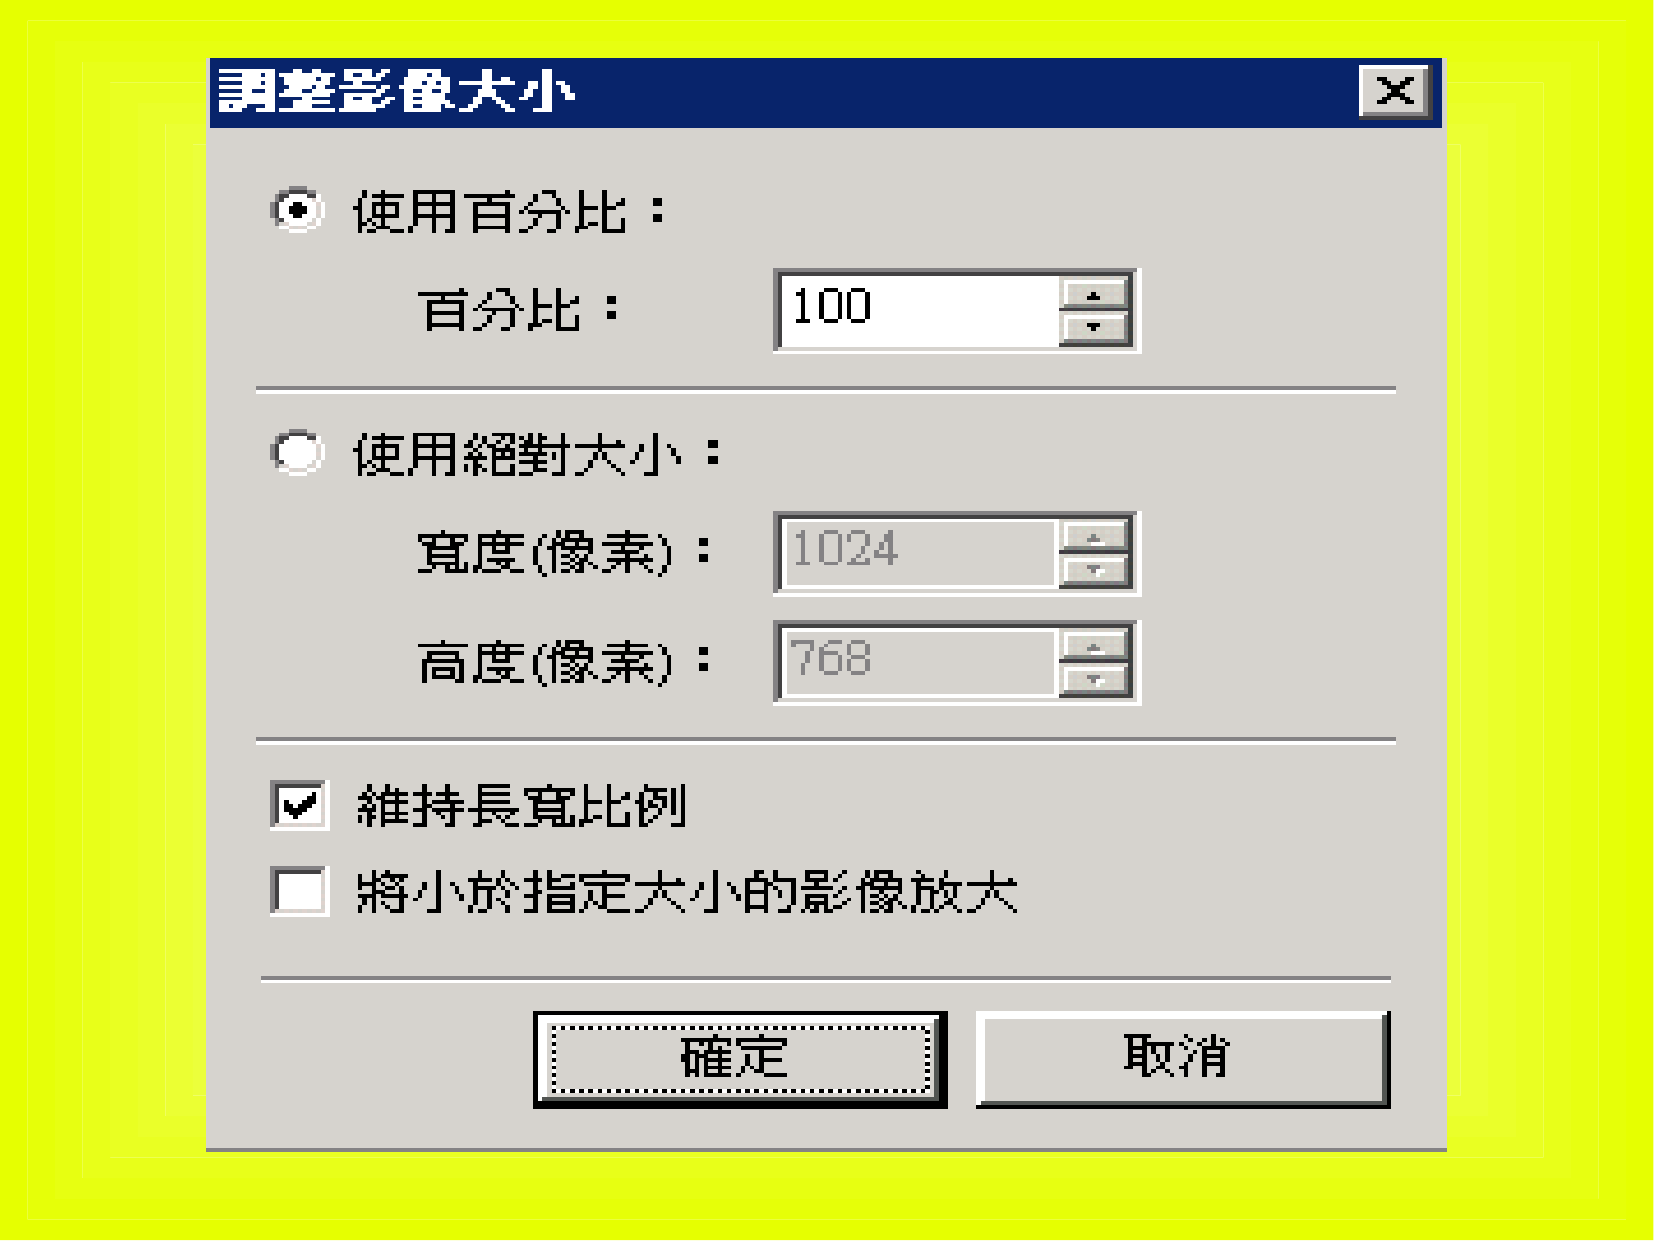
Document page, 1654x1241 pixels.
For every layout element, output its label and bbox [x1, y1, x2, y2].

picture [206, 58, 1447, 1152]
